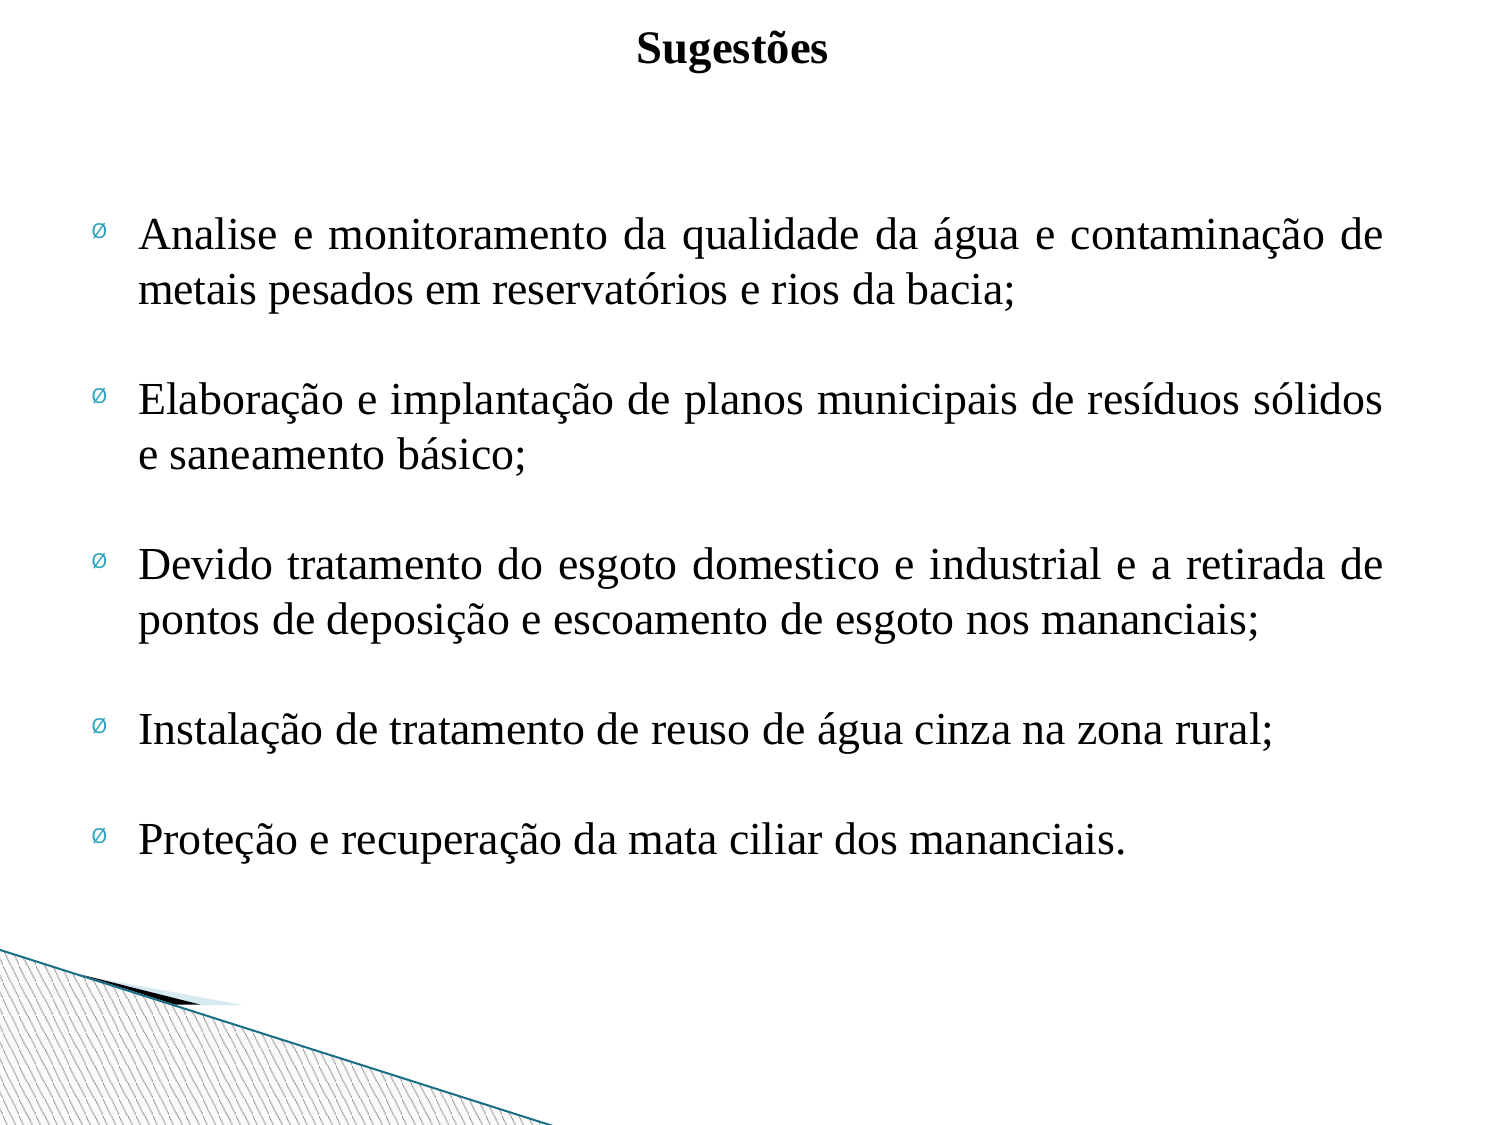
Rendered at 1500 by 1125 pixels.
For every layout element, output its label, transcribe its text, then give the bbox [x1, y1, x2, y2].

title Sugestões [265, 9, 1225, 81]
text_box Analise e monitoramento da qualidade da água e contaminação de metais pesados em reservatórios e rios da bacia; Elaboração e implantação de planos municipais de resíduos sólidos e saneamento básico; Devido tratamento do esgoto domestico e industrial e a retirada de pontos de deposição e escoamento de esgoto nos mananciais; Instalação de tratamento de reuso de água cinza na zona rural; Proteção e recuperação da mata ciliar dos mananciais. [76, 196, 1400, 926]
picture [0, 952, 543, 1125]
